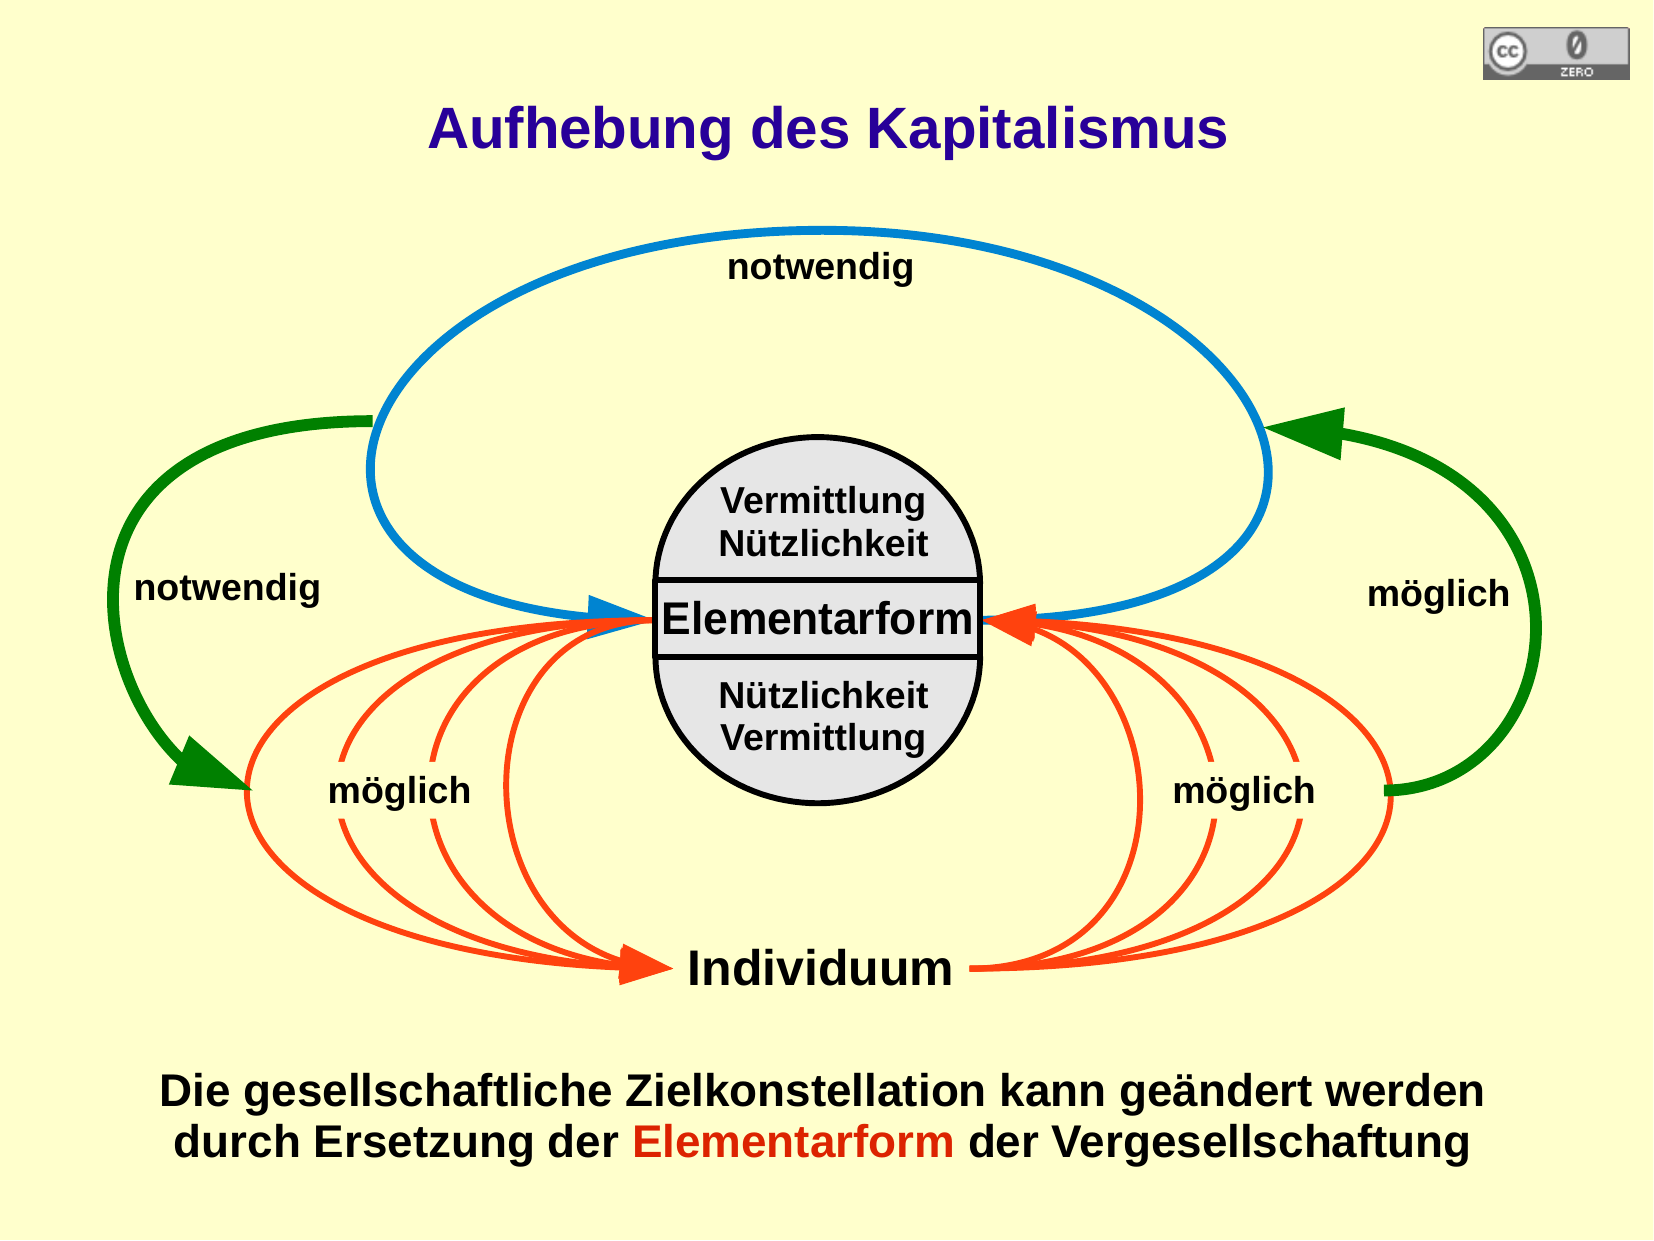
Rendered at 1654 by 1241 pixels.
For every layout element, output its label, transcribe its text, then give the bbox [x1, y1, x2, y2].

text_box [655, 658, 981, 760]
picture [1483, 27, 1630, 80]
text_box Die gesellschaftliche Zielkonstellation kann geändert werden durch Ersetzung der Elementarform der Vergesellschaftung [144, 1057, 1503, 1175]
text_box [712, 437, 923, 472]
text_box [655, 480, 980, 580]
title Aufhebung des Kapitalismus [86, 49, 1571, 207]
text_box möglich [1352, 565, 1526, 623]
text_box notwendig [712, 238, 931, 296]
text_box Nützlichkeit Vermittlung [703, 667, 944, 767]
text_box notwendig [118, 559, 338, 617]
text_box Elementarform [655, 580, 981, 658]
text_box möglich [1157, 761, 1332, 819]
text_box möglich [312, 761, 487, 819]
text_box [711, 767, 925, 804]
text_box Vermittlung Nützlichkeit [703, 472, 944, 572]
text_box Individuum [673, 933, 970, 1005]
